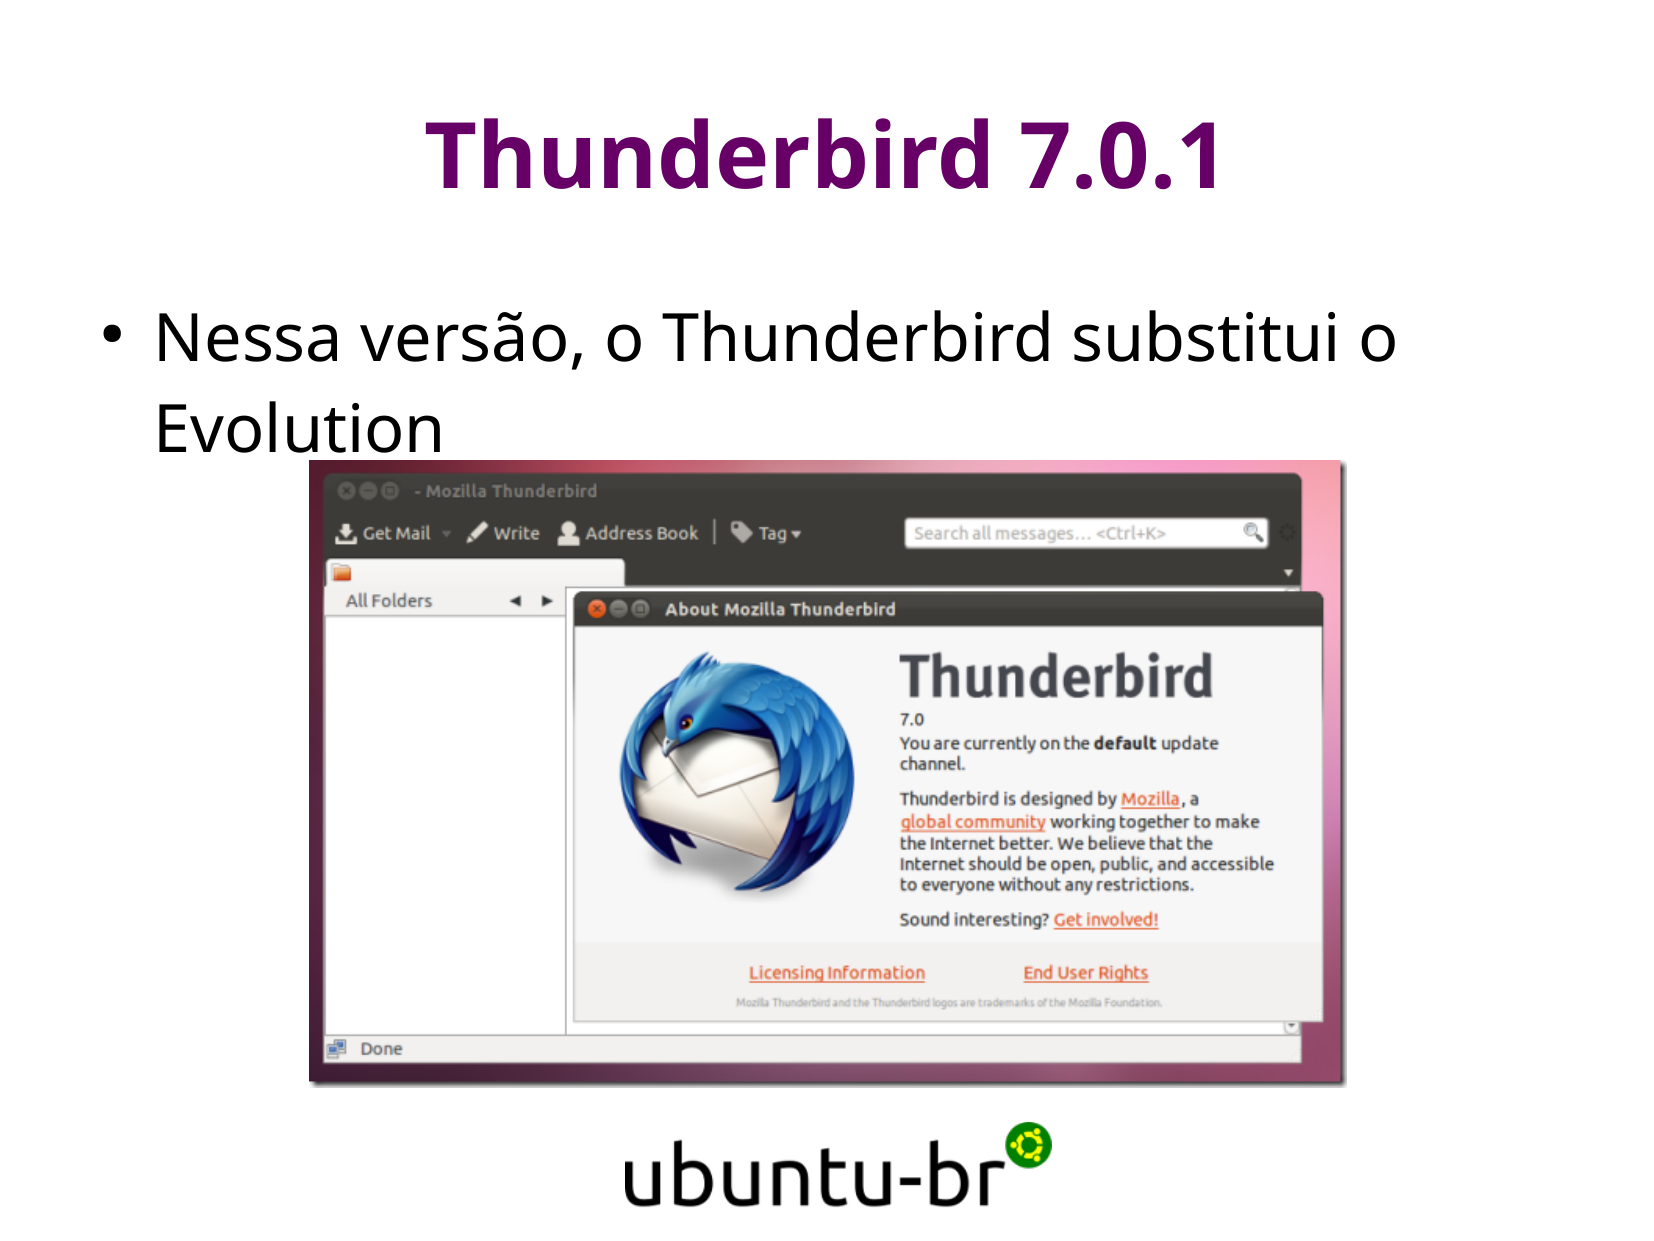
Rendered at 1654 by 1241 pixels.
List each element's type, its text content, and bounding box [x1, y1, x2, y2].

picture [309, 460, 1347, 1088]
title Thunderbird 7.0.1 [82, 49, 1571, 257]
list Nessa versão, o Thunderbird substitui o Evolution [82, 290, 1571, 1109]
picture [625, 1122, 1052, 1223]
